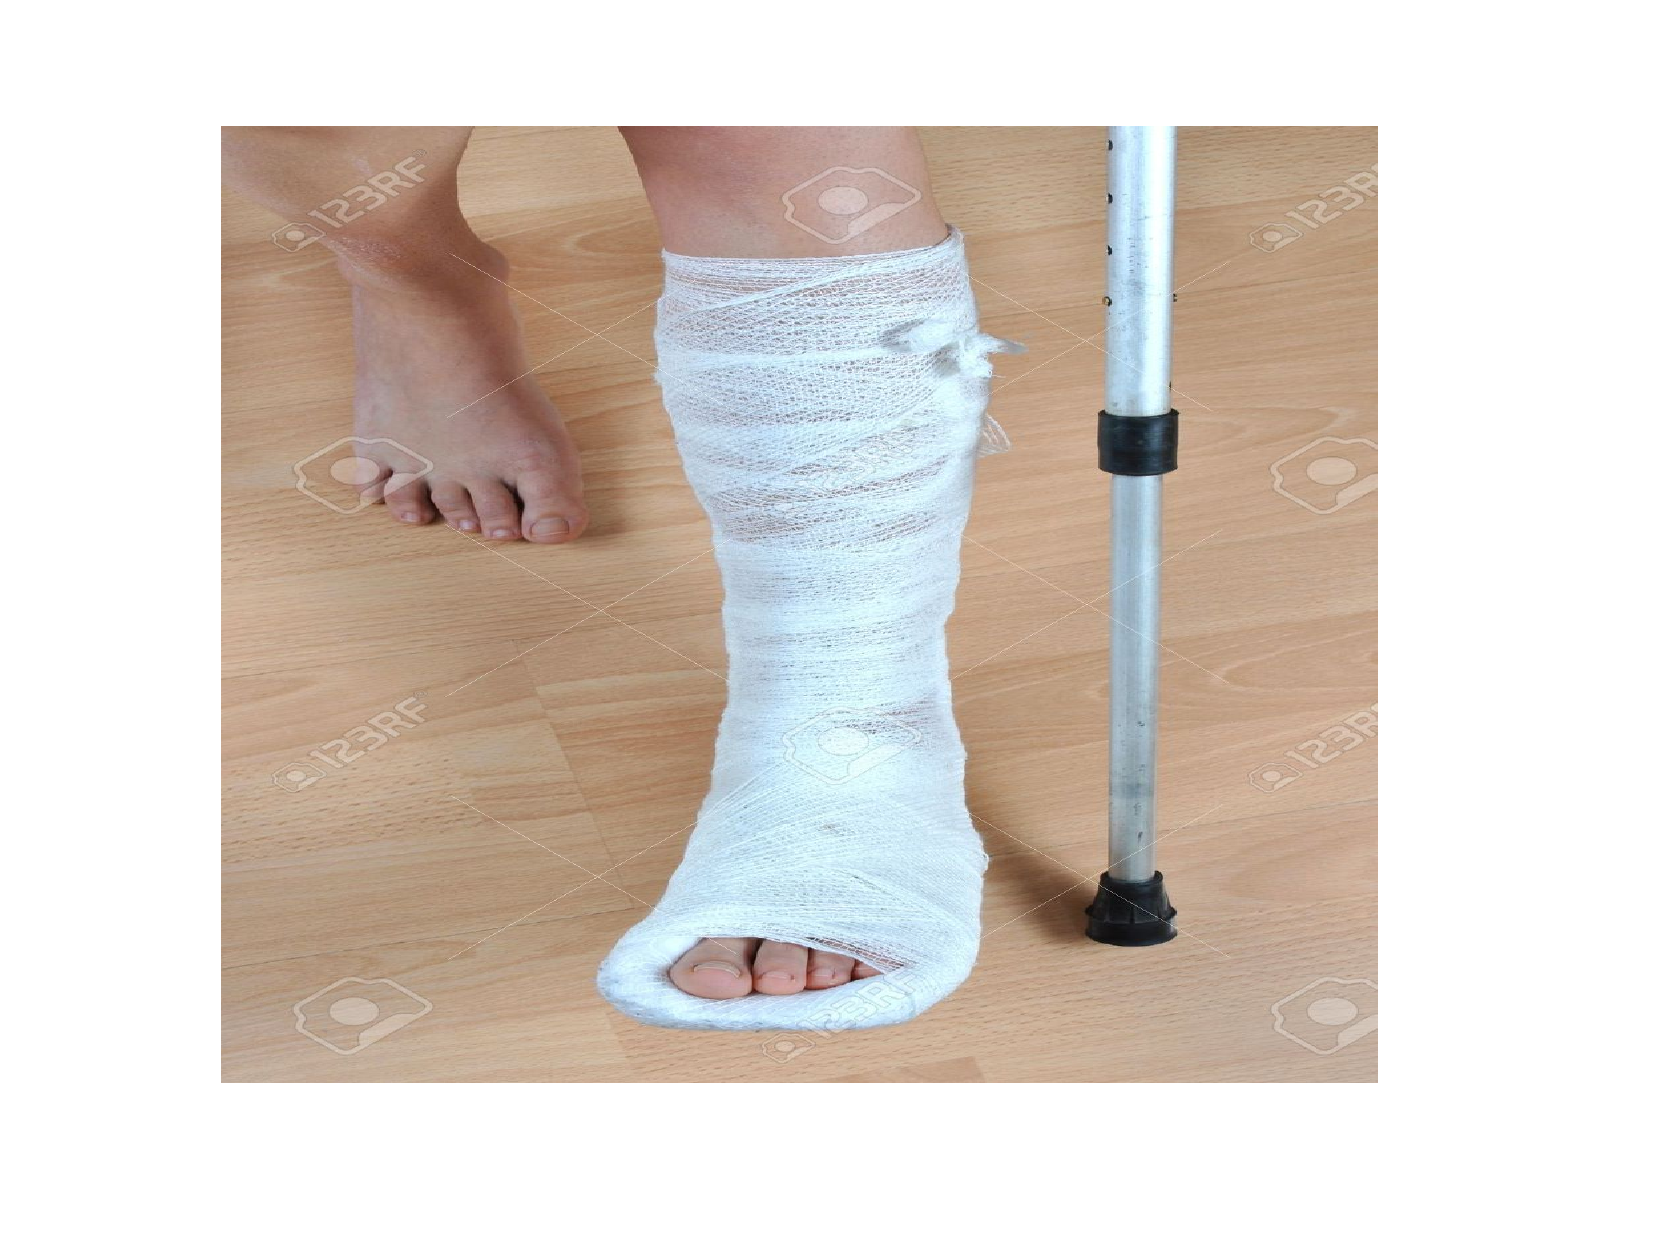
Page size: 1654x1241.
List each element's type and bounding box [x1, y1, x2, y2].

picture [221, 126, 1378, 1083]
